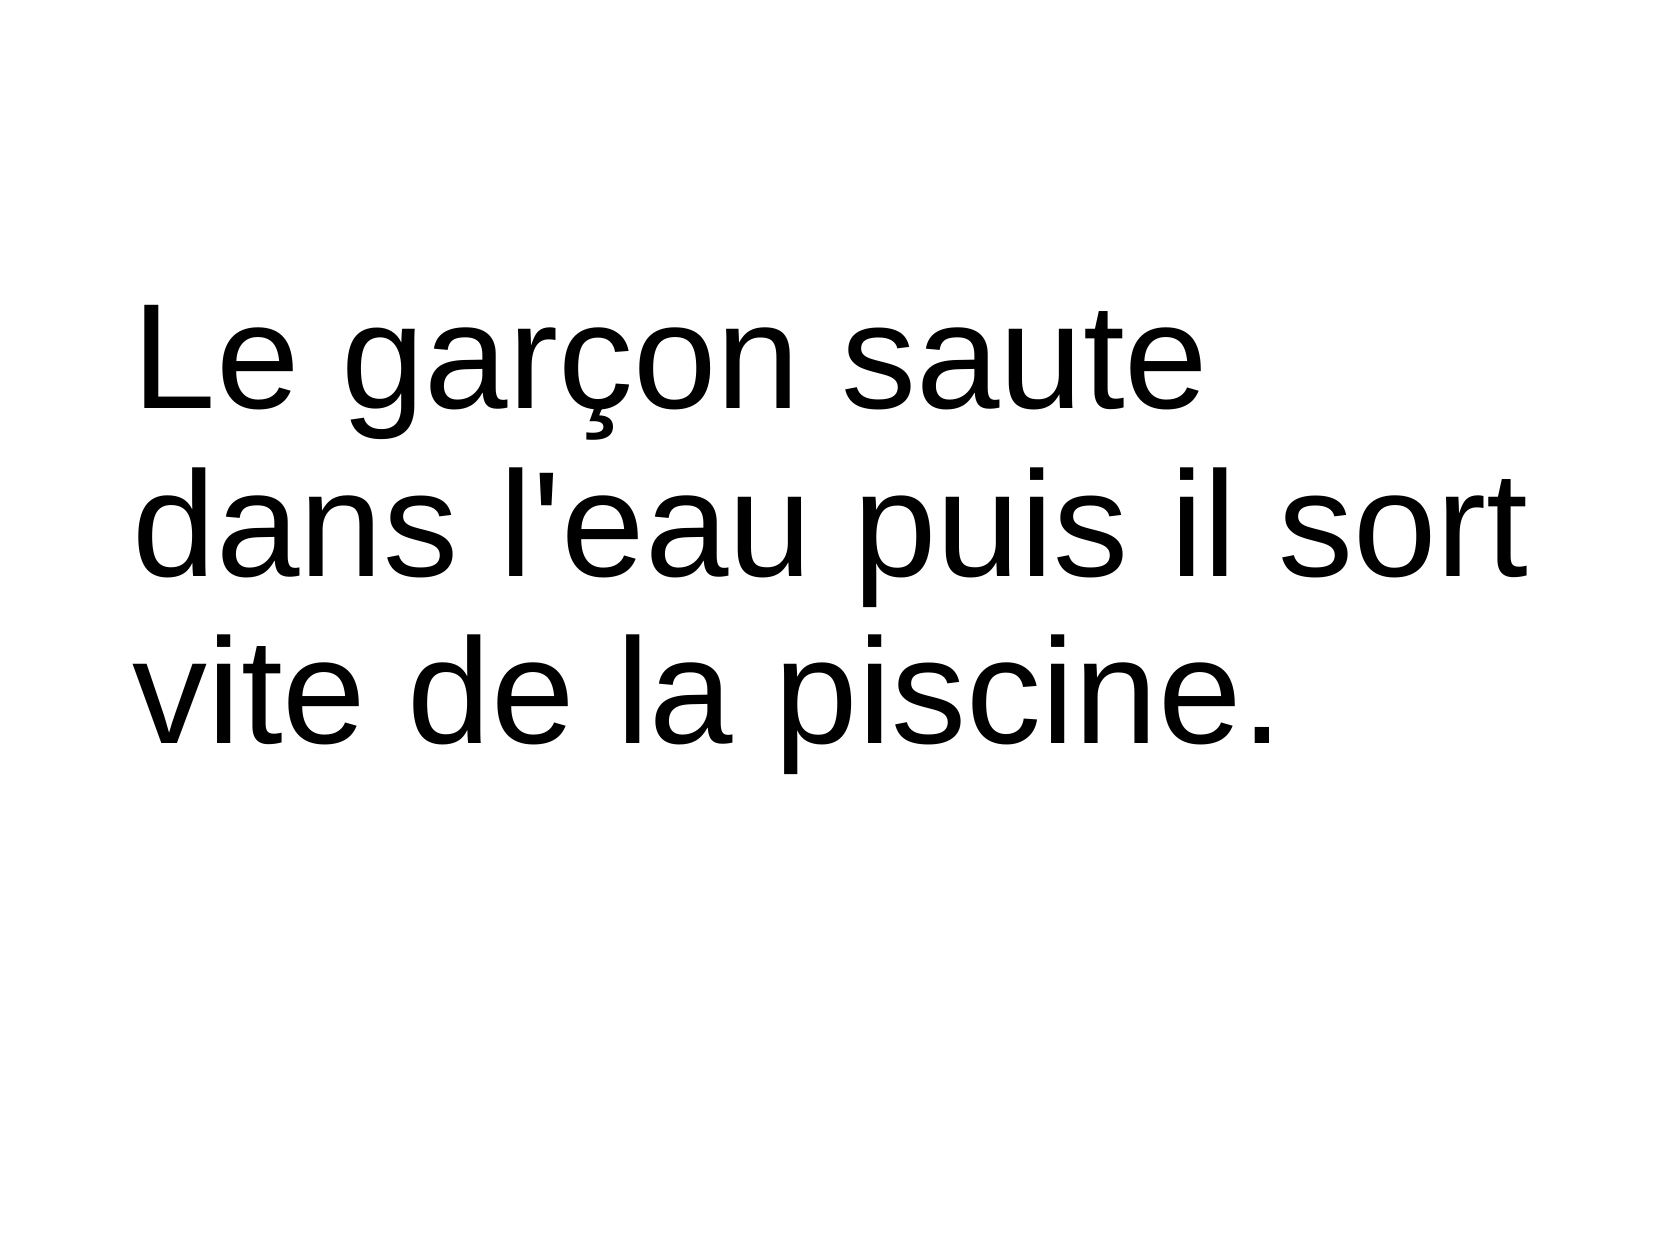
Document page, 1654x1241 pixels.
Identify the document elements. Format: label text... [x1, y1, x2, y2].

text_box Le garçon saute dans l'eau puis il sort vite de la piscine. [118, 265, 1565, 1093]
